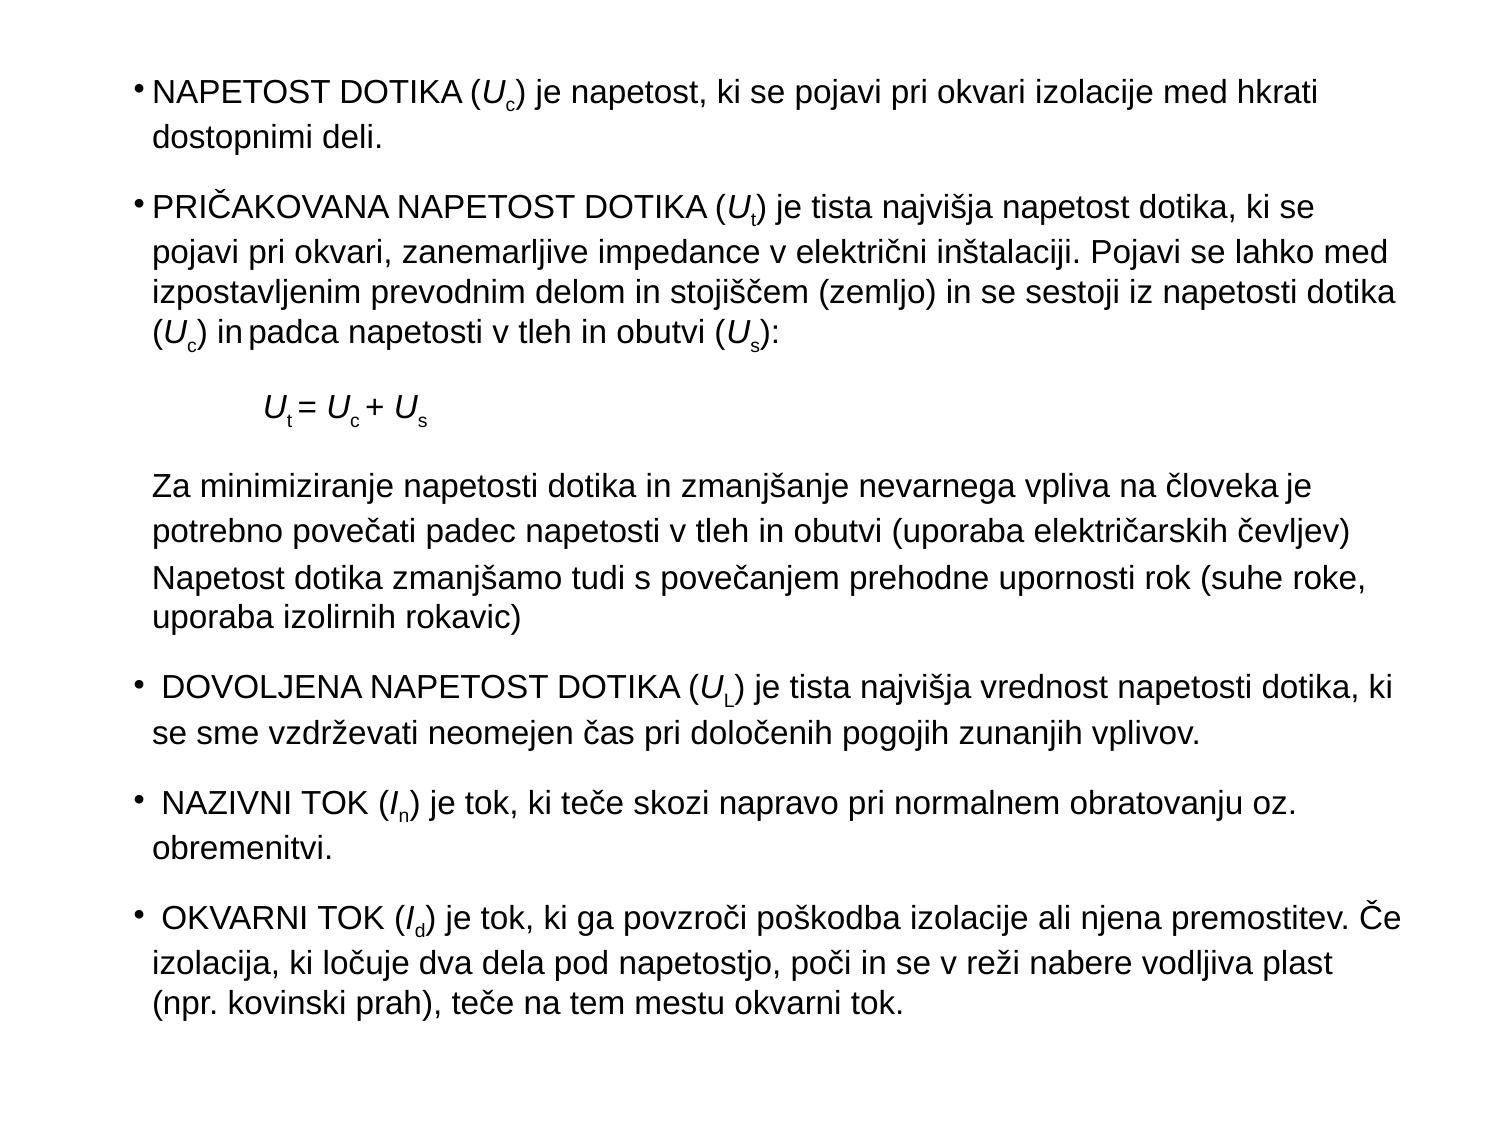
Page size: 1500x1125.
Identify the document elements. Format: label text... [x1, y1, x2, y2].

text_box NAPETOST DOTIKA (Uc) je napetost, ki se pojavi pri okvari izolacije med hkrati dostopnimi deli. PRIČAKOVANA NAPETOST DOTIKA (Ut) je tista najvišja napetost dotika, ki se pojavi pri okvari, zanemarljive impedance v električni inštalaciji. Pojavi se lahko med izpostavljenim prevodnim delom in stojiščem (zemljo) in se sestoji iz napetosti dotika (Uc) in padca napetosti v tleh in obutvi (Us): Ut = Uc + Us Za minimiziranje napetosti dotika in zmanjšanje nevarnega vpliva na človeka je potrebno povečati padec napetosti v tleh in obutvi (uporaba električarskih čevljev) Napetost dotika zmanjšamo tudi s povečanjem prehodne upornosti rok (suhe roke, uporaba izolirnih rokavic) DOVOLJENA NAPETOST DOTIKA (UL) je tista najvišja vrednost napetosti dotika, ki se sme vzdrževati neomejen čas pri določenih pogojih zunanjih vplivov. NAZIVNI TOK (In) je tok, ki teče skozi napravo pri normalnem obratovanju oz. obremenitvi. OKVARNI TOK (Id) je tok, ki ga povzroči poškodba izolacije ali njena premostitev. Če izolacija, ki ločuje dva dela pod napetostjo, poči in se v reži nabere vodljiva plast (npr. kovinski prah), teče na tem mestu okvarni tok. [62, 62, 1425, 1000]
